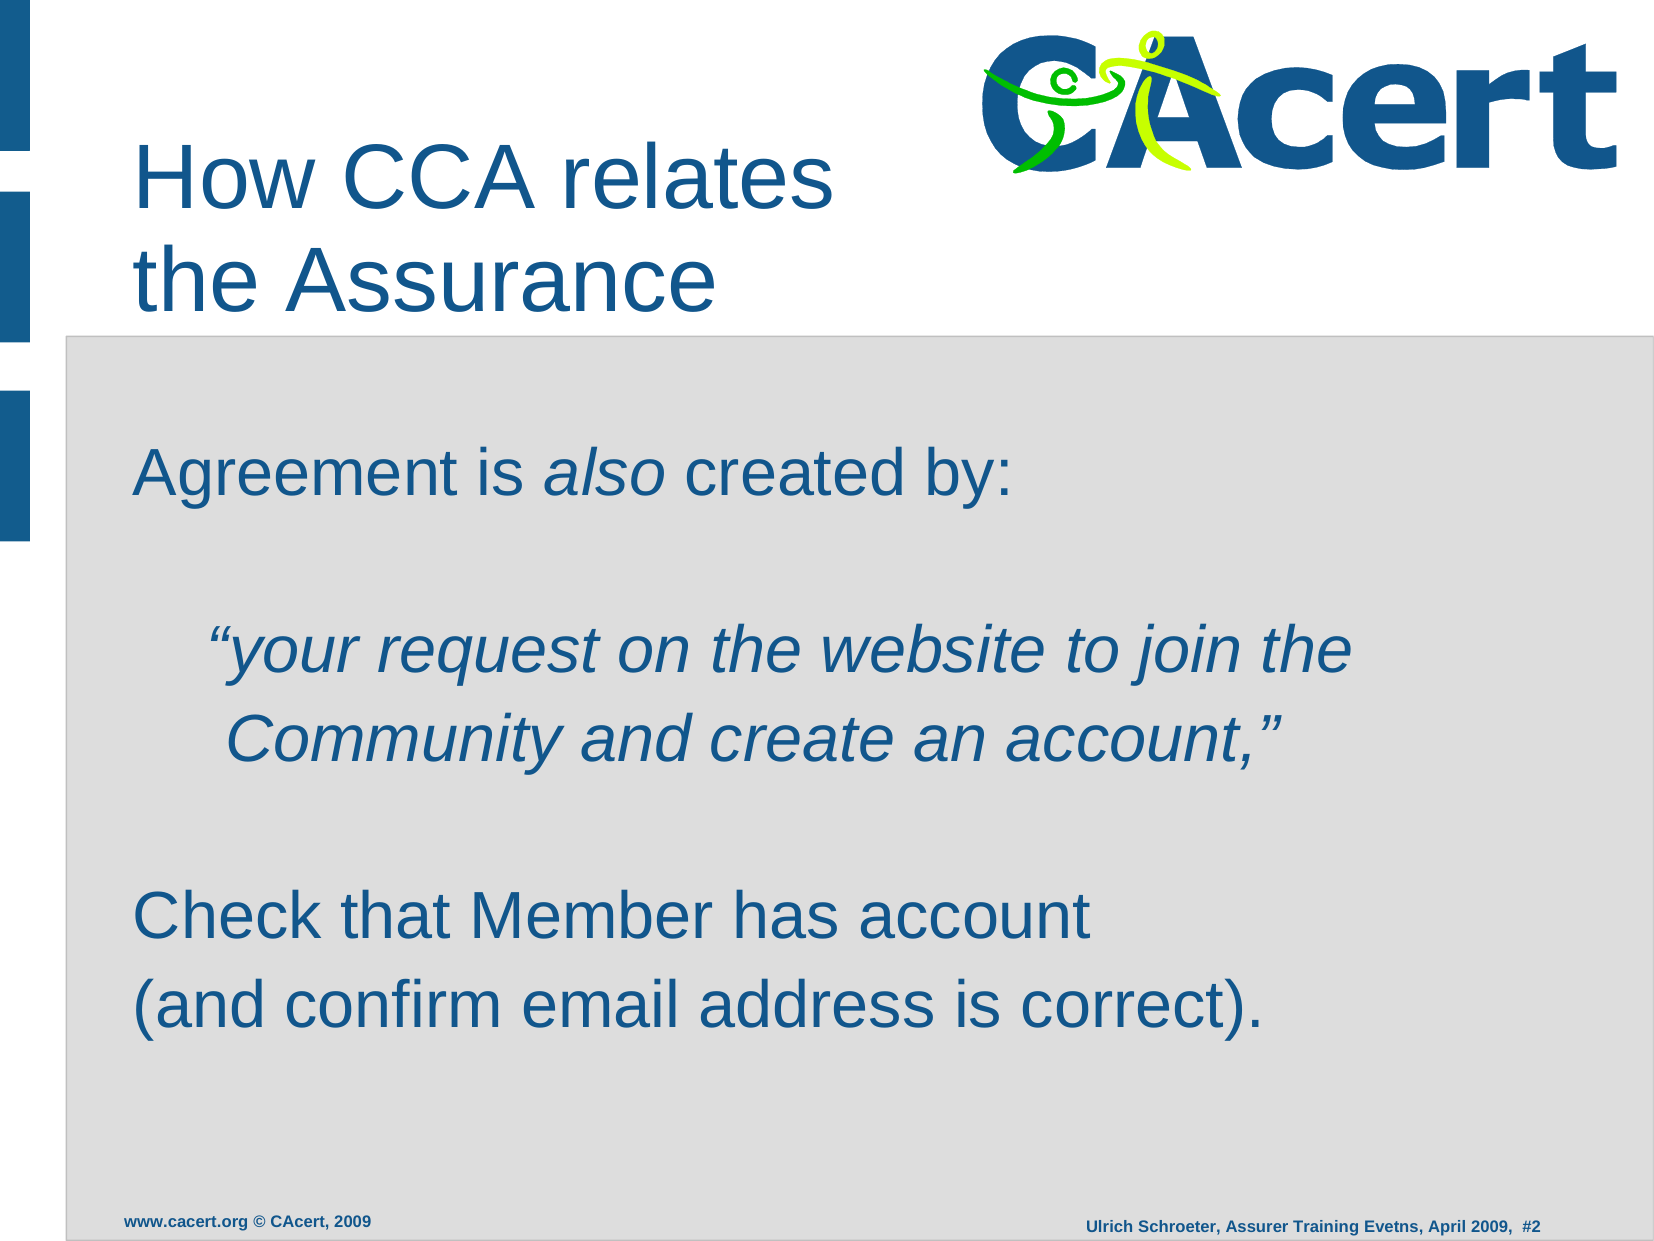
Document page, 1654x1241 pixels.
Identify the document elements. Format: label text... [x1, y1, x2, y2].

text_box Agreement is also created by: “your request on the website to join the Community and create an account,” Check that Member has account (and confirm email address is correct). [118, 413, 1597, 1228]
text_box How CCA relates the Assurance [118, 118, 847, 345]
